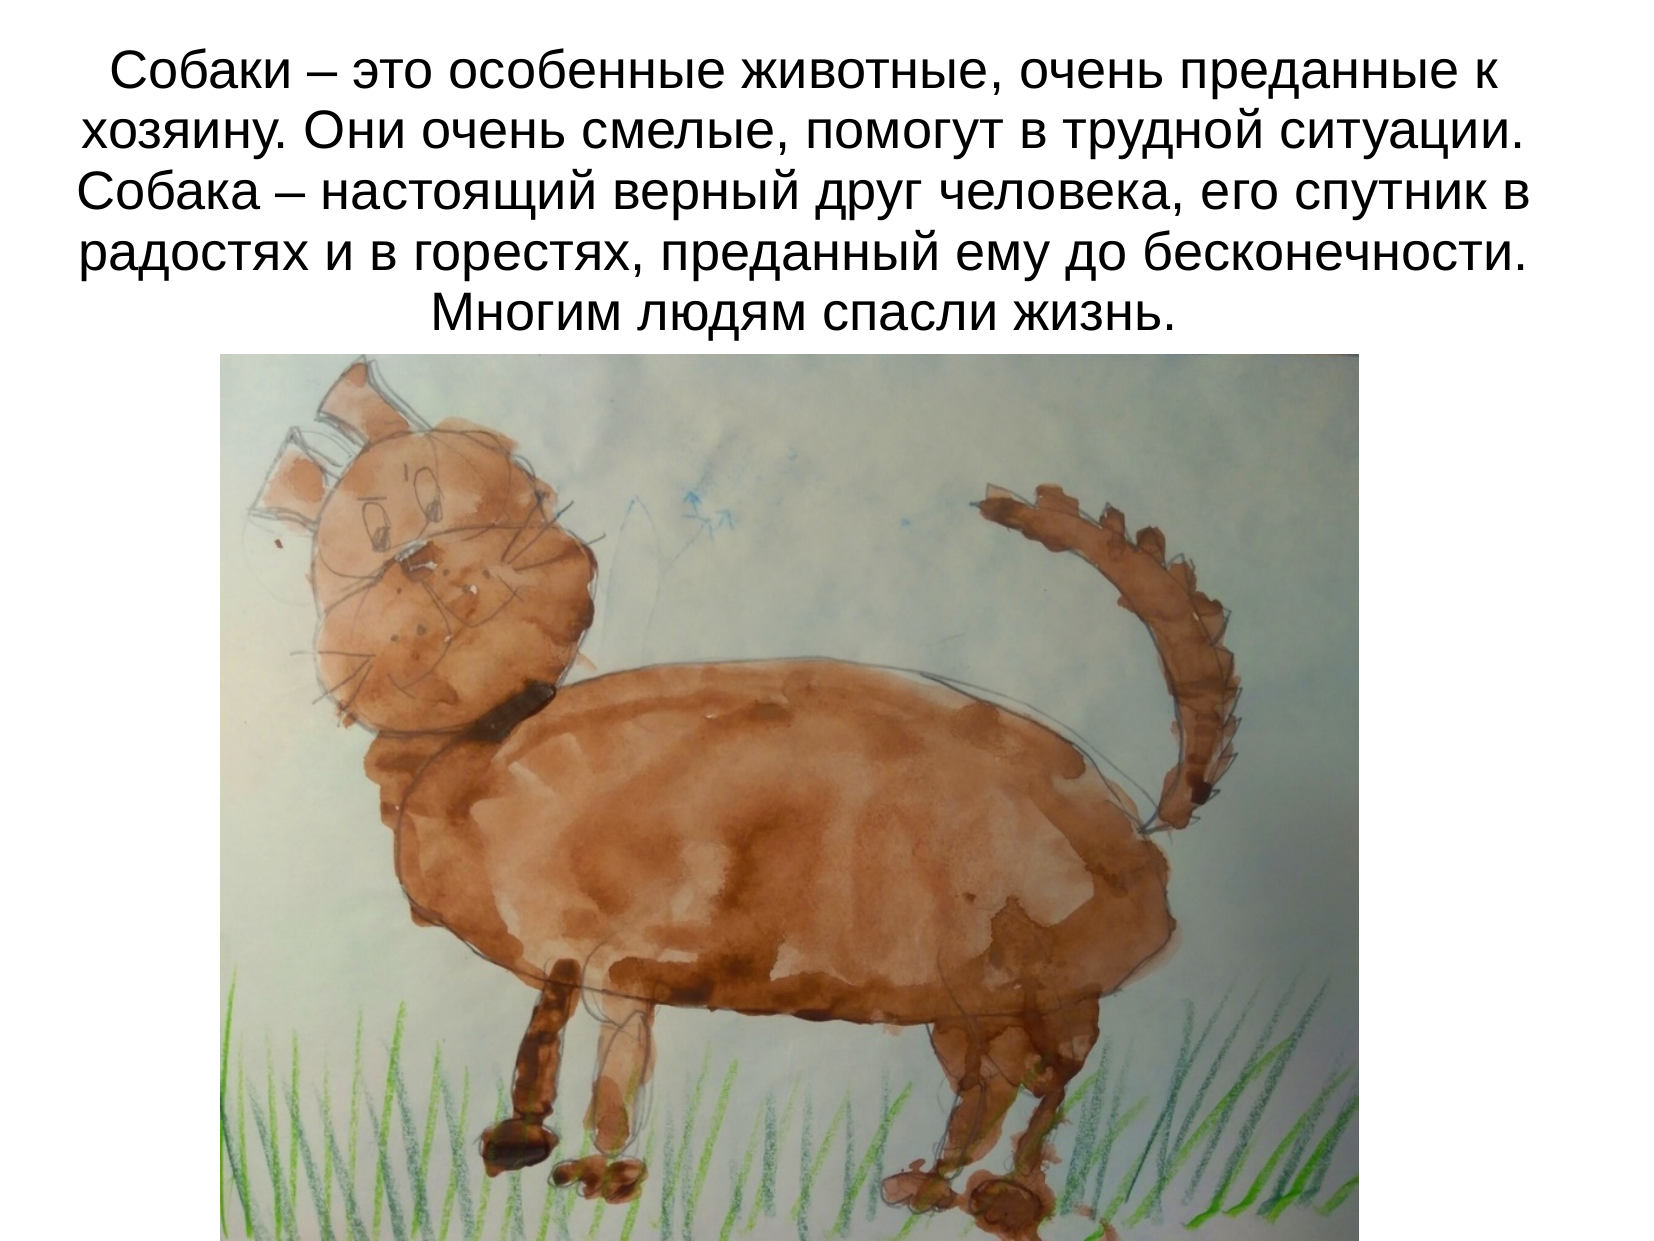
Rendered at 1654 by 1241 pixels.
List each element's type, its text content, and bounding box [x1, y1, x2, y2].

title Собаки – это особенные животные, очень преданные к хозяину. Они очень смелые, помогут в трудной ситуации. Собака – настоящий верный друг человека, его спутник в радостях и в горестях, преданный ему до бесконечности. Многим людям спасли жизнь. [60, 0, 1549, 831]
picture [220, 354, 1359, 1241]
